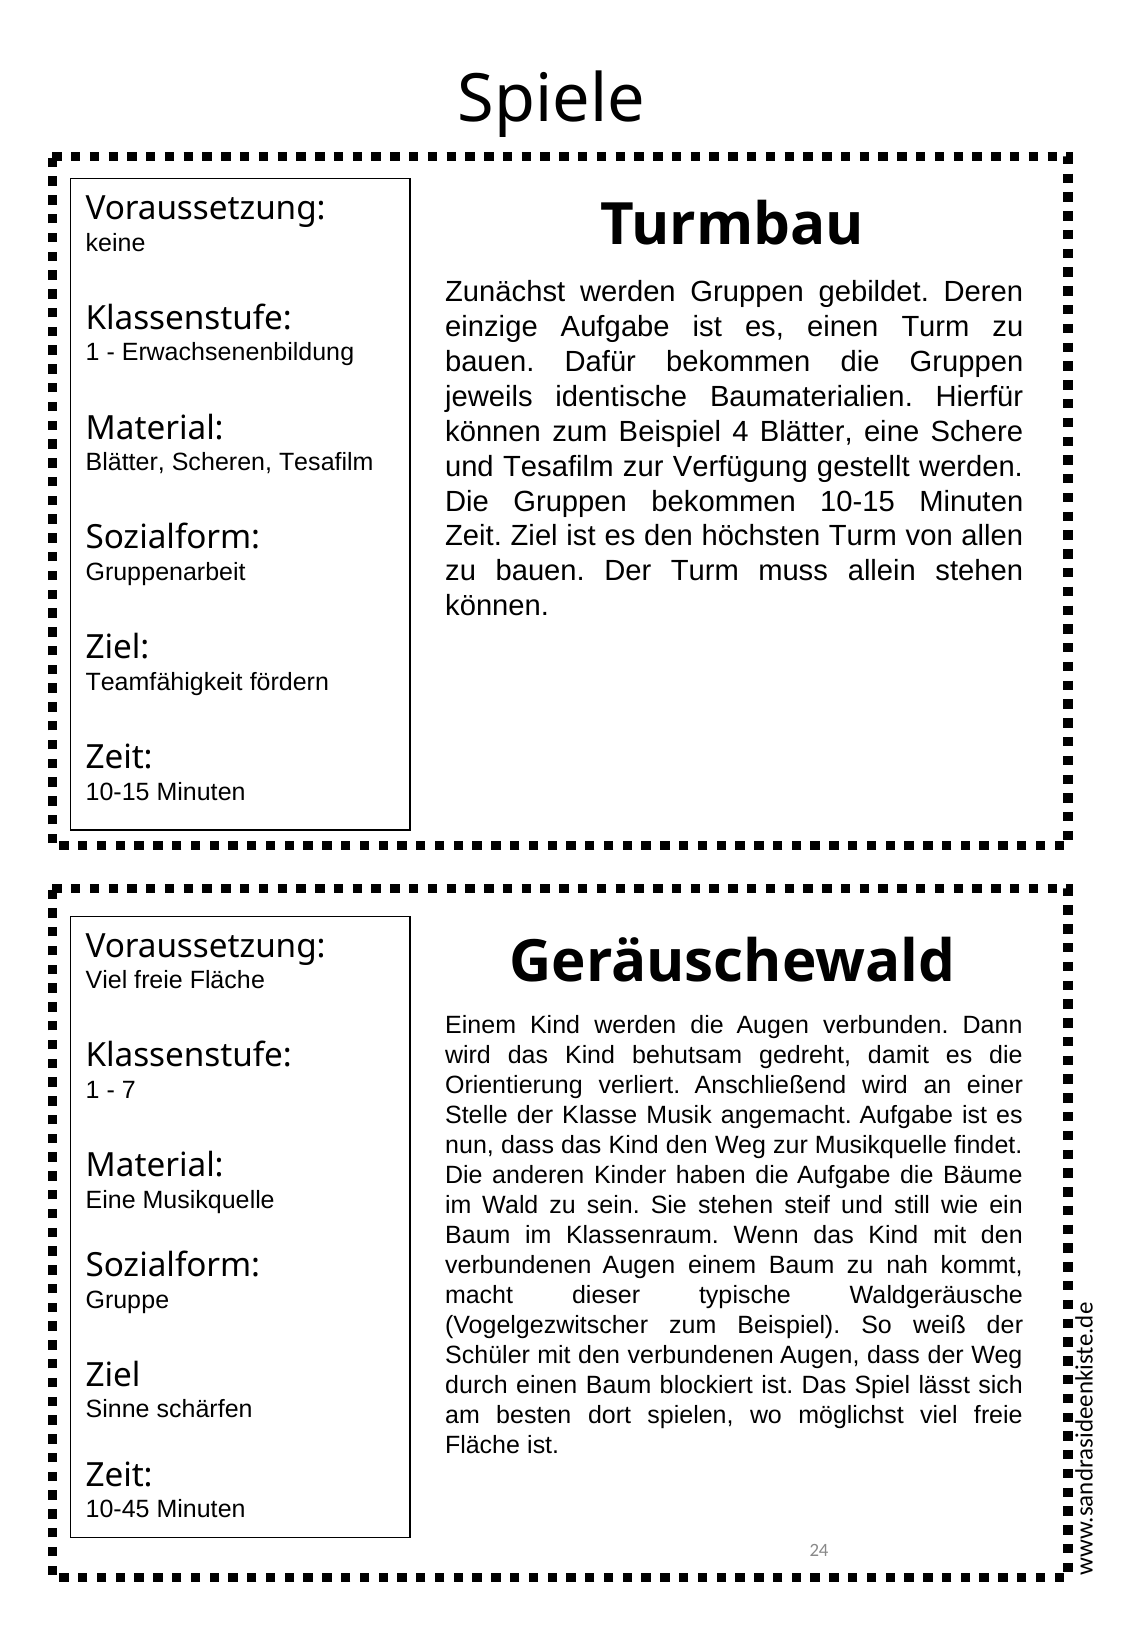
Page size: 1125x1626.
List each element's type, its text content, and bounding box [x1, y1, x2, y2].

text_box www.sandrasideenkiste.de [1059, 1074, 1106, 1591]
text_box Zunächst werden Gruppen gebildet. Deren einzige Aufgabe ist es, einen Turm zu bauen. Dafür bekommen die Gruppen jeweils identische Baumaterialien. Hierfür können zum Beispiel 4 Blätter, eine Schere und Tesafilm zur Verfügung gestellt werden. Die Gruppen bekommen 10-15 Minuten Zeit. Ziel ist es den höchsten Turm von allen zu bauen. Der Turm muss allein stehen können. [430, 264, 1039, 634]
text_box Voraussetzung: keine Klassenstufe: 1 - Erwachsenenbildung Material: Blätter, Scheren, Tesafilm Sozialform: Gruppenarbeit Ziel: Teamfähigkeit fördern Zeit: 10-15 Minuten [70, 178, 411, 831]
text_box Einem Kind werden die Augen verbunden. Dann wird das Kind behutsam gedreht, damit es die Orientierung verliert. Anschließend wird an einer Stelle der Klasse Musik angemacht. Aufgabe ist es nun, dass das Kind den Weg zur Musikquelle findet. Die anderen Kinder haben die Aufgabe die Bäume im Wald zu sein. Sie stehen steif und still wie ein Baum im Klassenraum. Wenn das Kind mit den verbundenen Augen einem Baum zu nah kommt, macht dieser typische Waldgeräusche (Vogelgezwitscher zum Beispiel). So weiß der Schüler mit den verbundenen Augen, dass der Weg durch einen Baum blockiert ist. Das Spiel lässt sich am besten dort spielen, wo möglichst viel freie Fläche ist. [430, 1001, 1039, 1472]
text_box [794, 1506, 1048, 1593]
text_box Geräuschewald [410, 915, 1055, 1002]
text_box Spiele [52, 47, 1069, 144]
text_box Turmbau [410, 178, 1055, 265]
text_box Voraussetzung: Viel freie Fläche Klassenstufe: 1 - 7 Material: Eine Musikquelle Sozialform: Gruppe Ziel Sinne schärfen Zeit: 10-45 Minuten [70, 916, 411, 1538]
